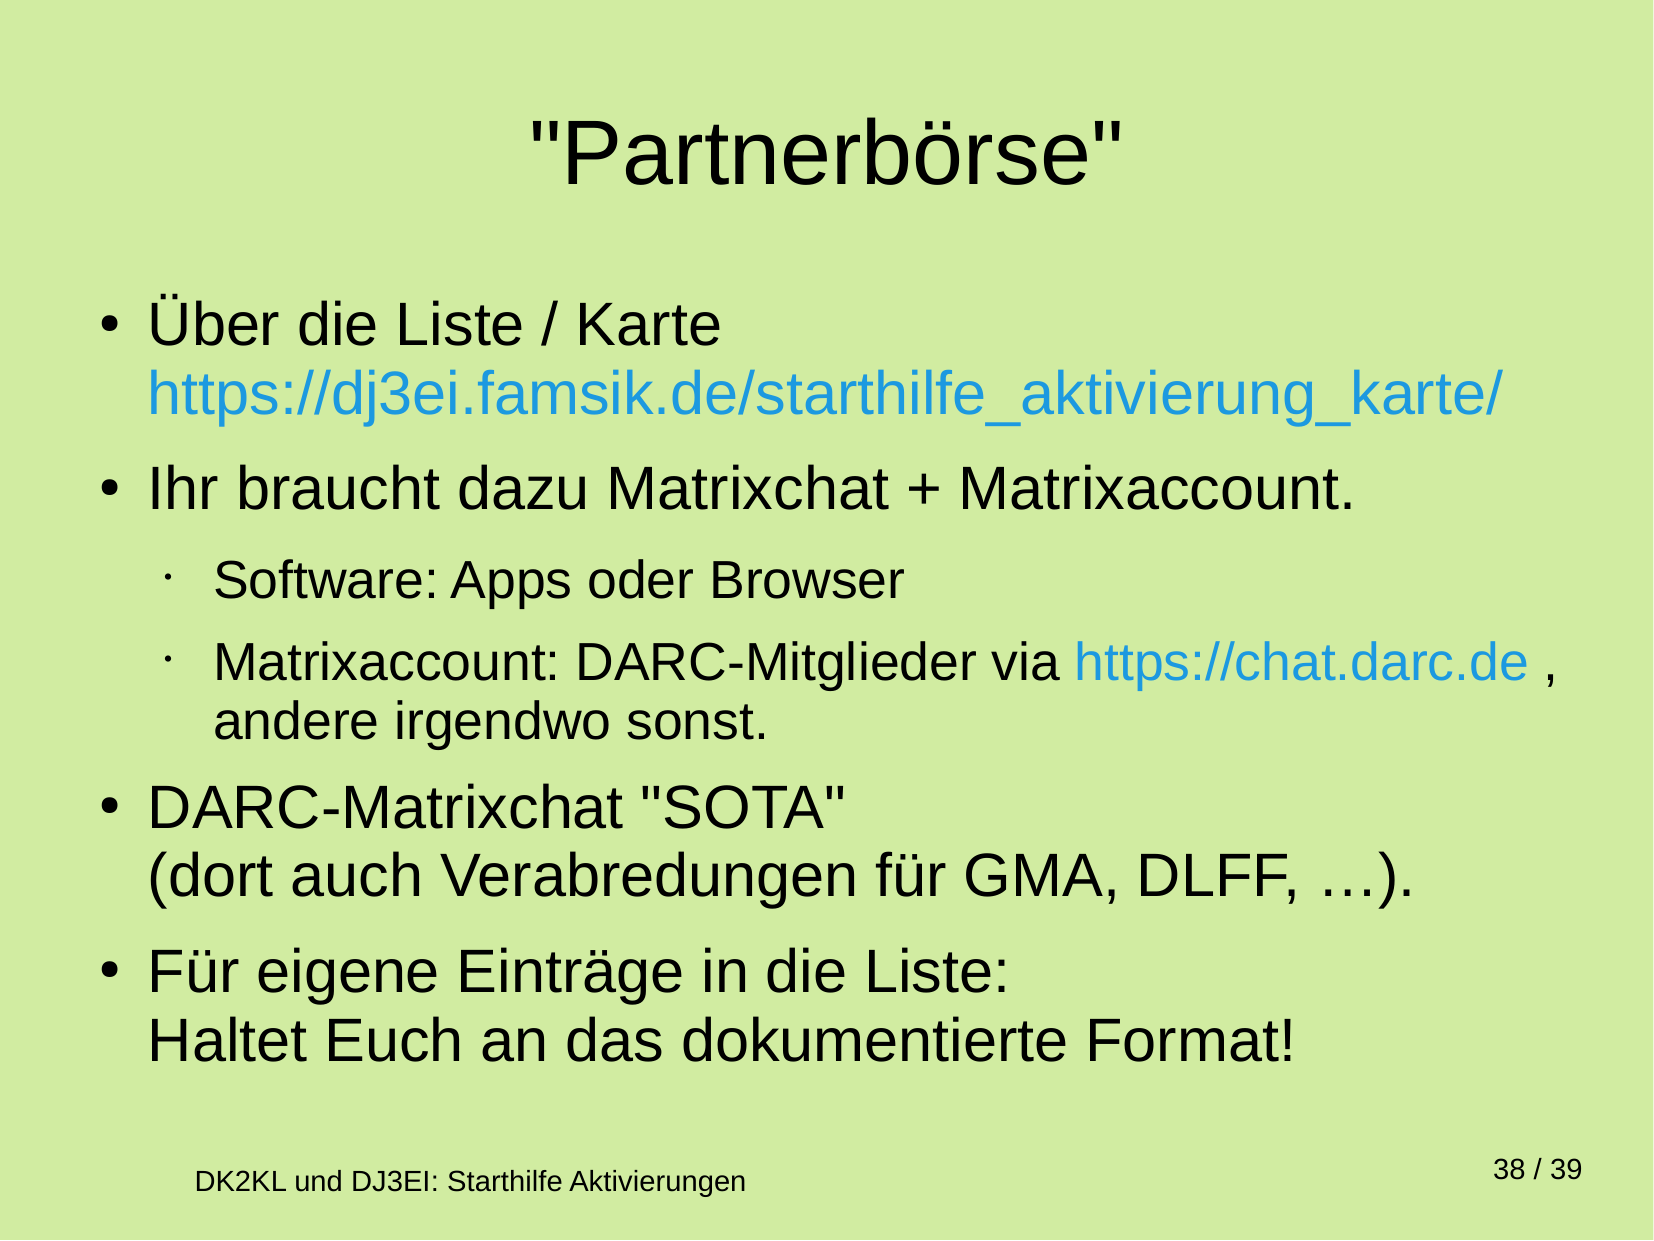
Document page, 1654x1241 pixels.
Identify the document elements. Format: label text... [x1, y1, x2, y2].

title "Partnerbörse" [82, 49, 1571, 257]
list Über die Liste / Karte https://dj3ei.famsik.de/starthilfe_aktivierung_karte/ Ihr braucht dazu Matrixchat + Matrixaccount. Software: Apps oder Browser Matrixaccount: DARC-Mitglieder via https://chat.darc.de , andere irgendwo sonst. DARC-Matrixchat "SOTA" (dort auch Verabredungen für GMA, DLFF, …). Für eigene Einträge in die Liste: Haltet Euch an das dokumentierte Format! [82, 290, 1571, 1075]
